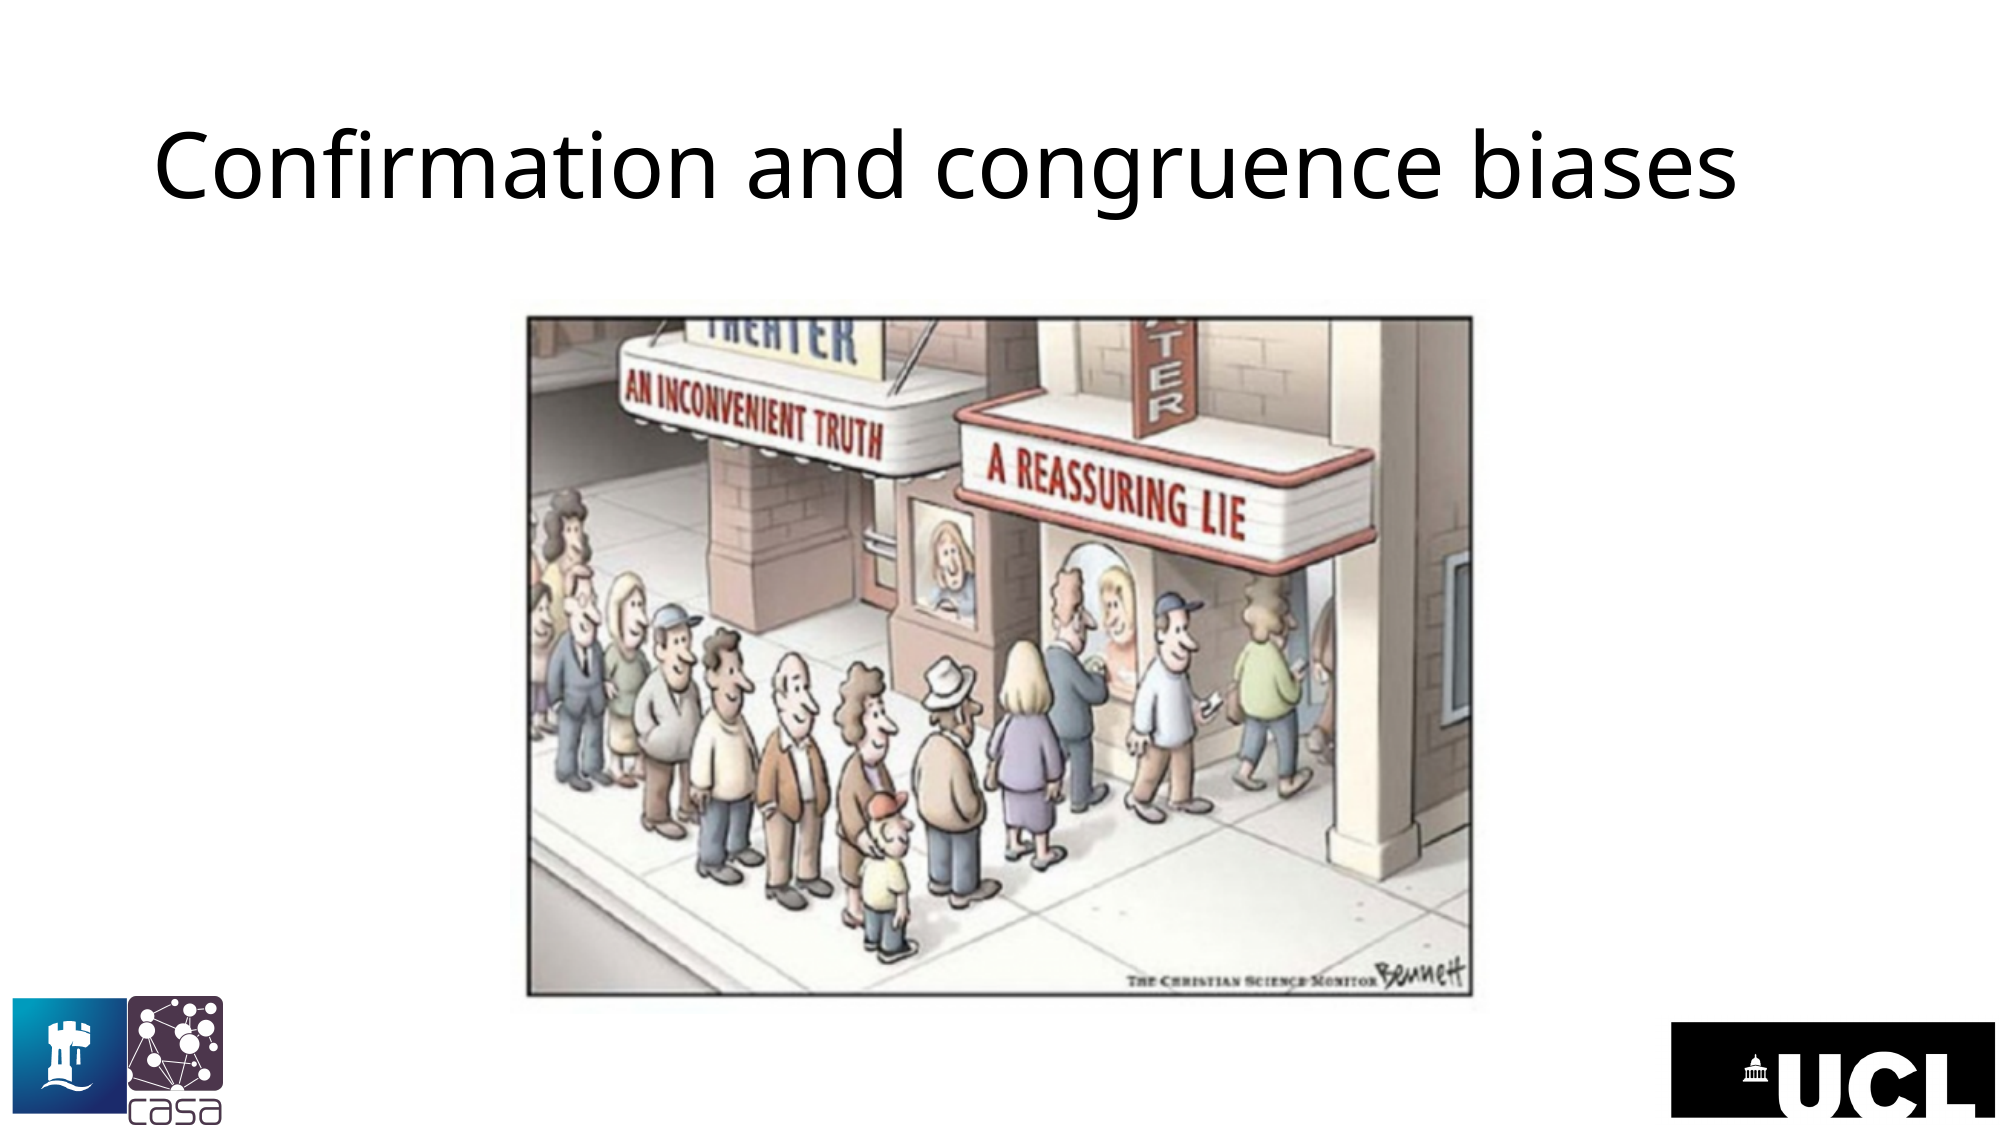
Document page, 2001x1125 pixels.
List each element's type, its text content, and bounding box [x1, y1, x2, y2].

title Confirmation and congruence biases [137, 59, 1863, 278]
picture [510, 299, 1490, 1014]
